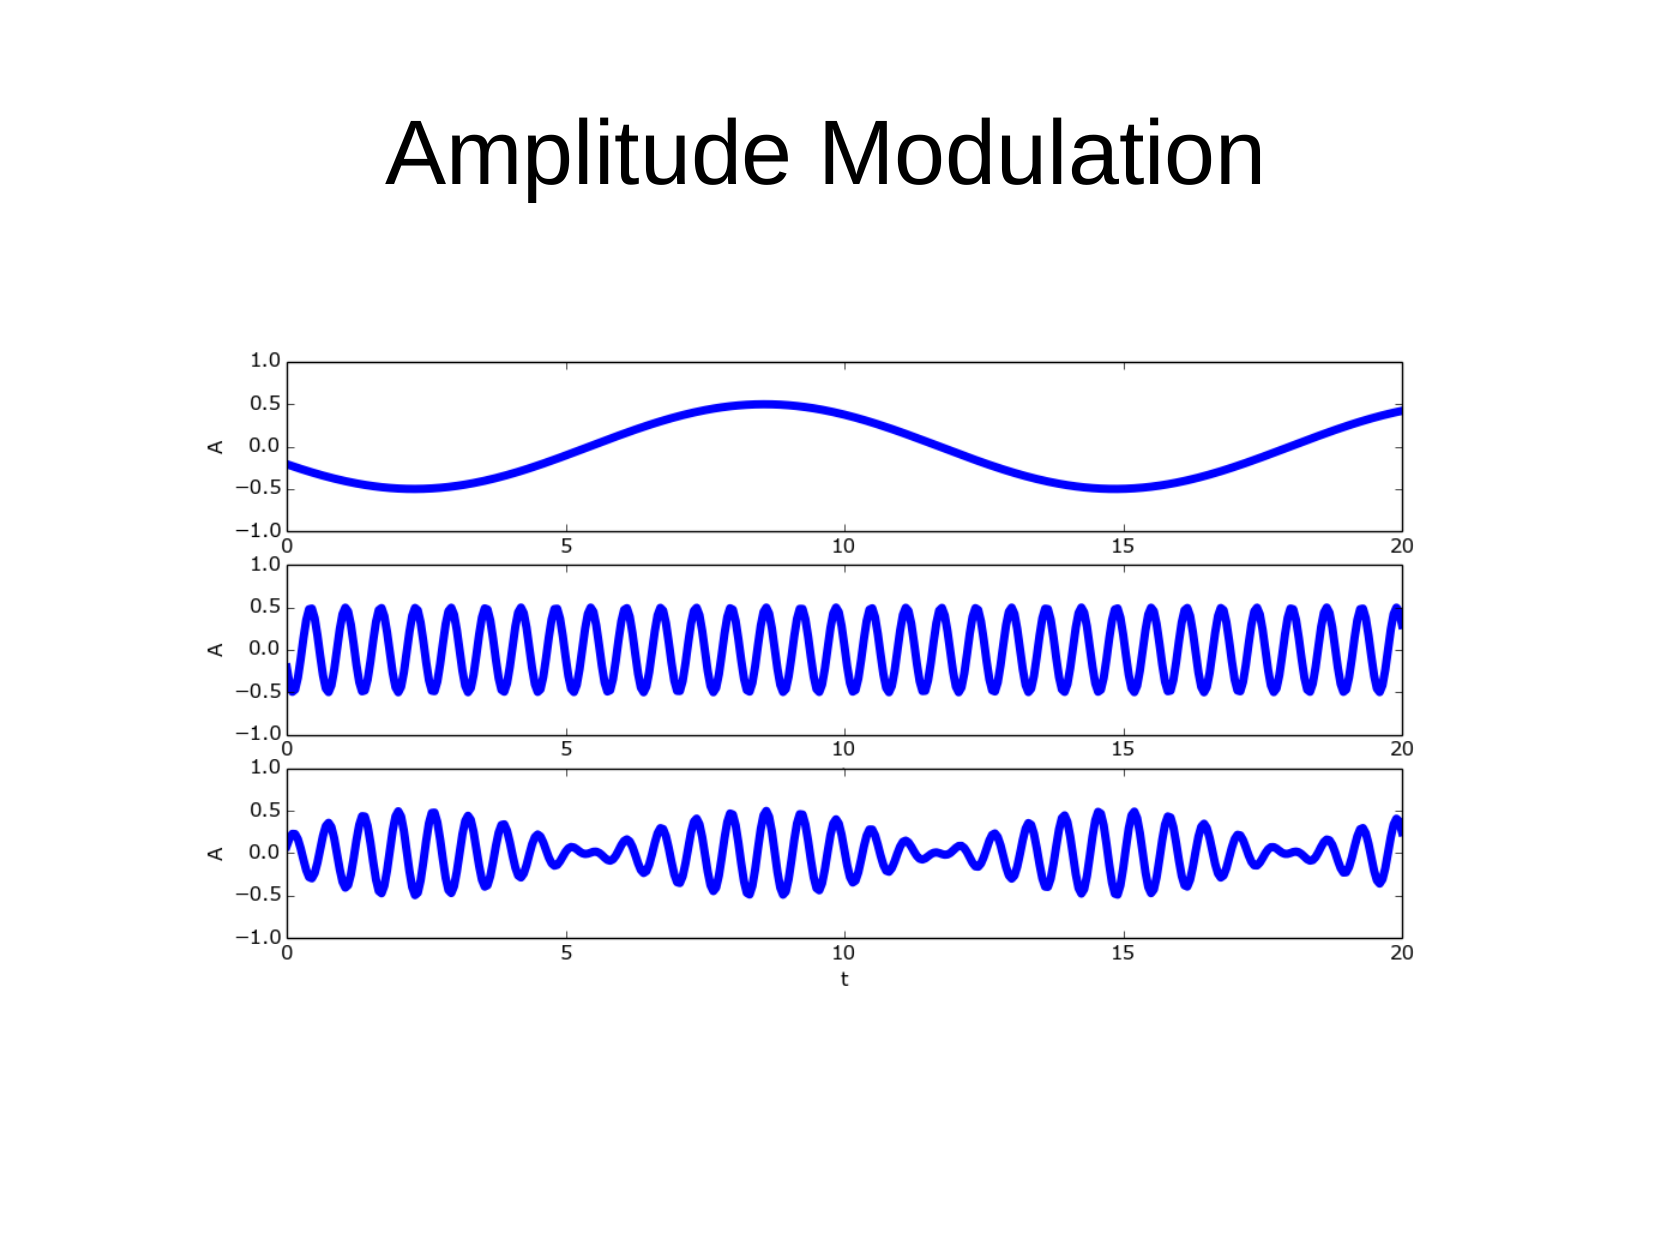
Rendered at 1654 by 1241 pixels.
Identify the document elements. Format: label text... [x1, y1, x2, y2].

title Amplitude Modulation [82, 49, 1571, 257]
picture [107, 290, 1546, 1010]
